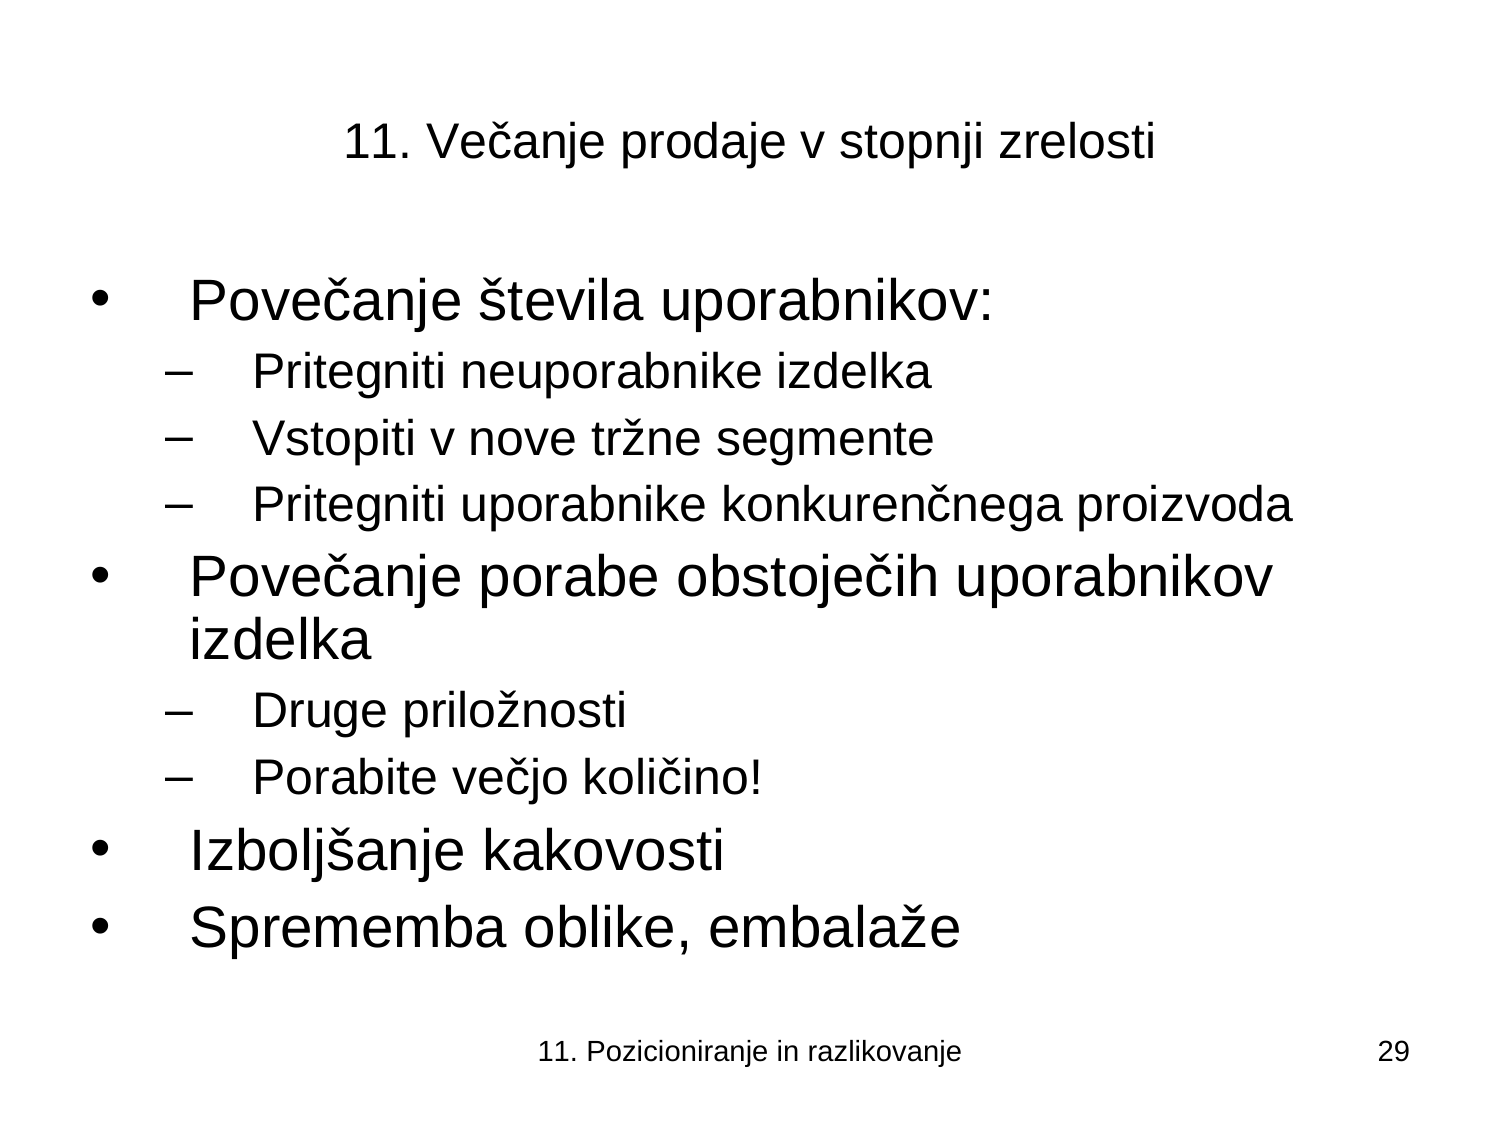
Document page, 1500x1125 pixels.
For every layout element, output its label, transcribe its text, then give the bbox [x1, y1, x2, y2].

title 11. Večanje prodaje v stopnji zrelosti [75, 45, 1426, 233]
text_box <number> [1074, 1024, 1426, 1103]
text_box 11. Pozicioniranje in razlikovanje [512, 1024, 988, 1103]
list Povečanje števila uporabnikov: Pritegniti neuporabnike izdelka Vstopiti v nove tržne segmente Pritegniti uporabnike konkurenčnega proizvoda Povečanje porabe obstoječih uporabnikov izdelka Druge priložnosti Porabite večjo količino! Izboljšanje kakovosti Sprememba oblike, embalaže [75, 262, 1426, 1006]
